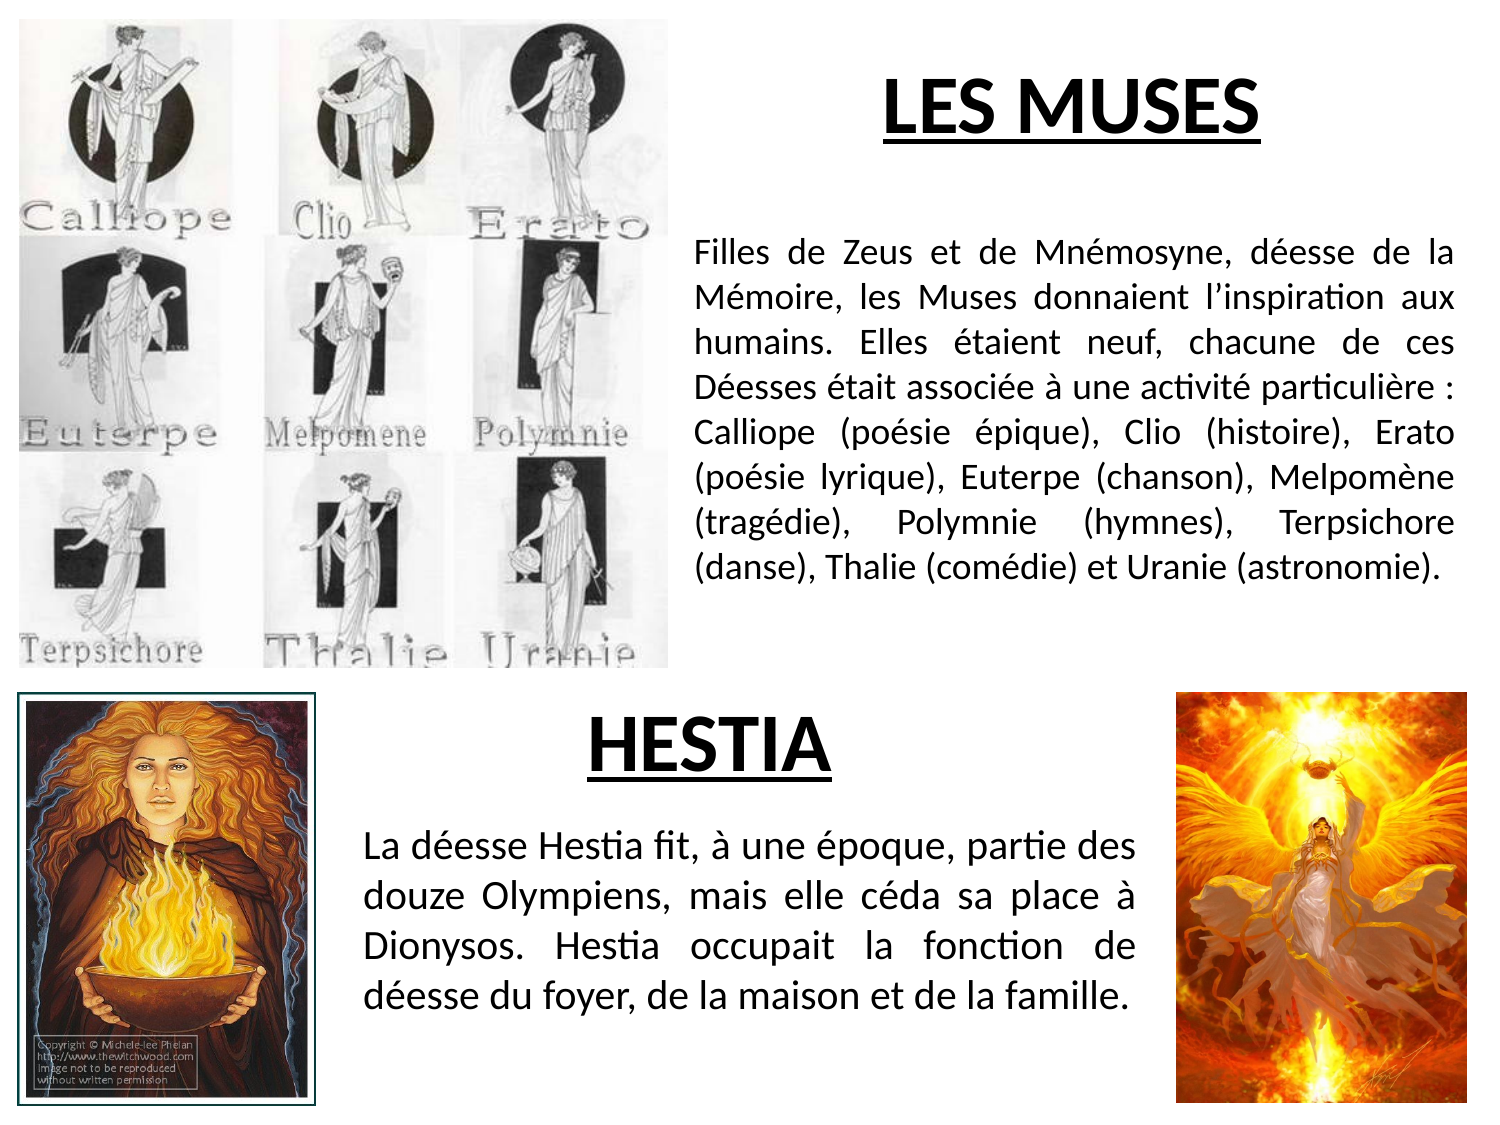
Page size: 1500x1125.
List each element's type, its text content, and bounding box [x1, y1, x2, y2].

picture [17, 692, 316, 1106]
text_box LES MUSES [868, 42, 1282, 158]
picture [1176, 692, 1467, 1103]
text_box HESTIA [572, 680, 857, 796]
picture [19, 19, 668, 668]
text_box La déesse Hestia fit, à une époque, partie des douze Olympiens, mais elle céda sa place à Dionysos. Hestia occupait la fonction de déesse du foyer, de la maison et de la famille. [348, 810, 1152, 1026]
text_box Filles de Zeus et de Mnémosyne, déesse de la Mémoire, les Muses donnaient l’inspiration aux humains. Elles étaient neuf, chacune de ces Déesses était associée à une activité particulière : Calliope (poésie épique), Clio (histoire), Erato (poésie lyrique), Euterpe (chanson), Melpomène (tragédie), Polymnie (hymnes), Terpsichore (danse), Thalie (comédie) et Uranie (astronomie). [679, 219, 1471, 595]
